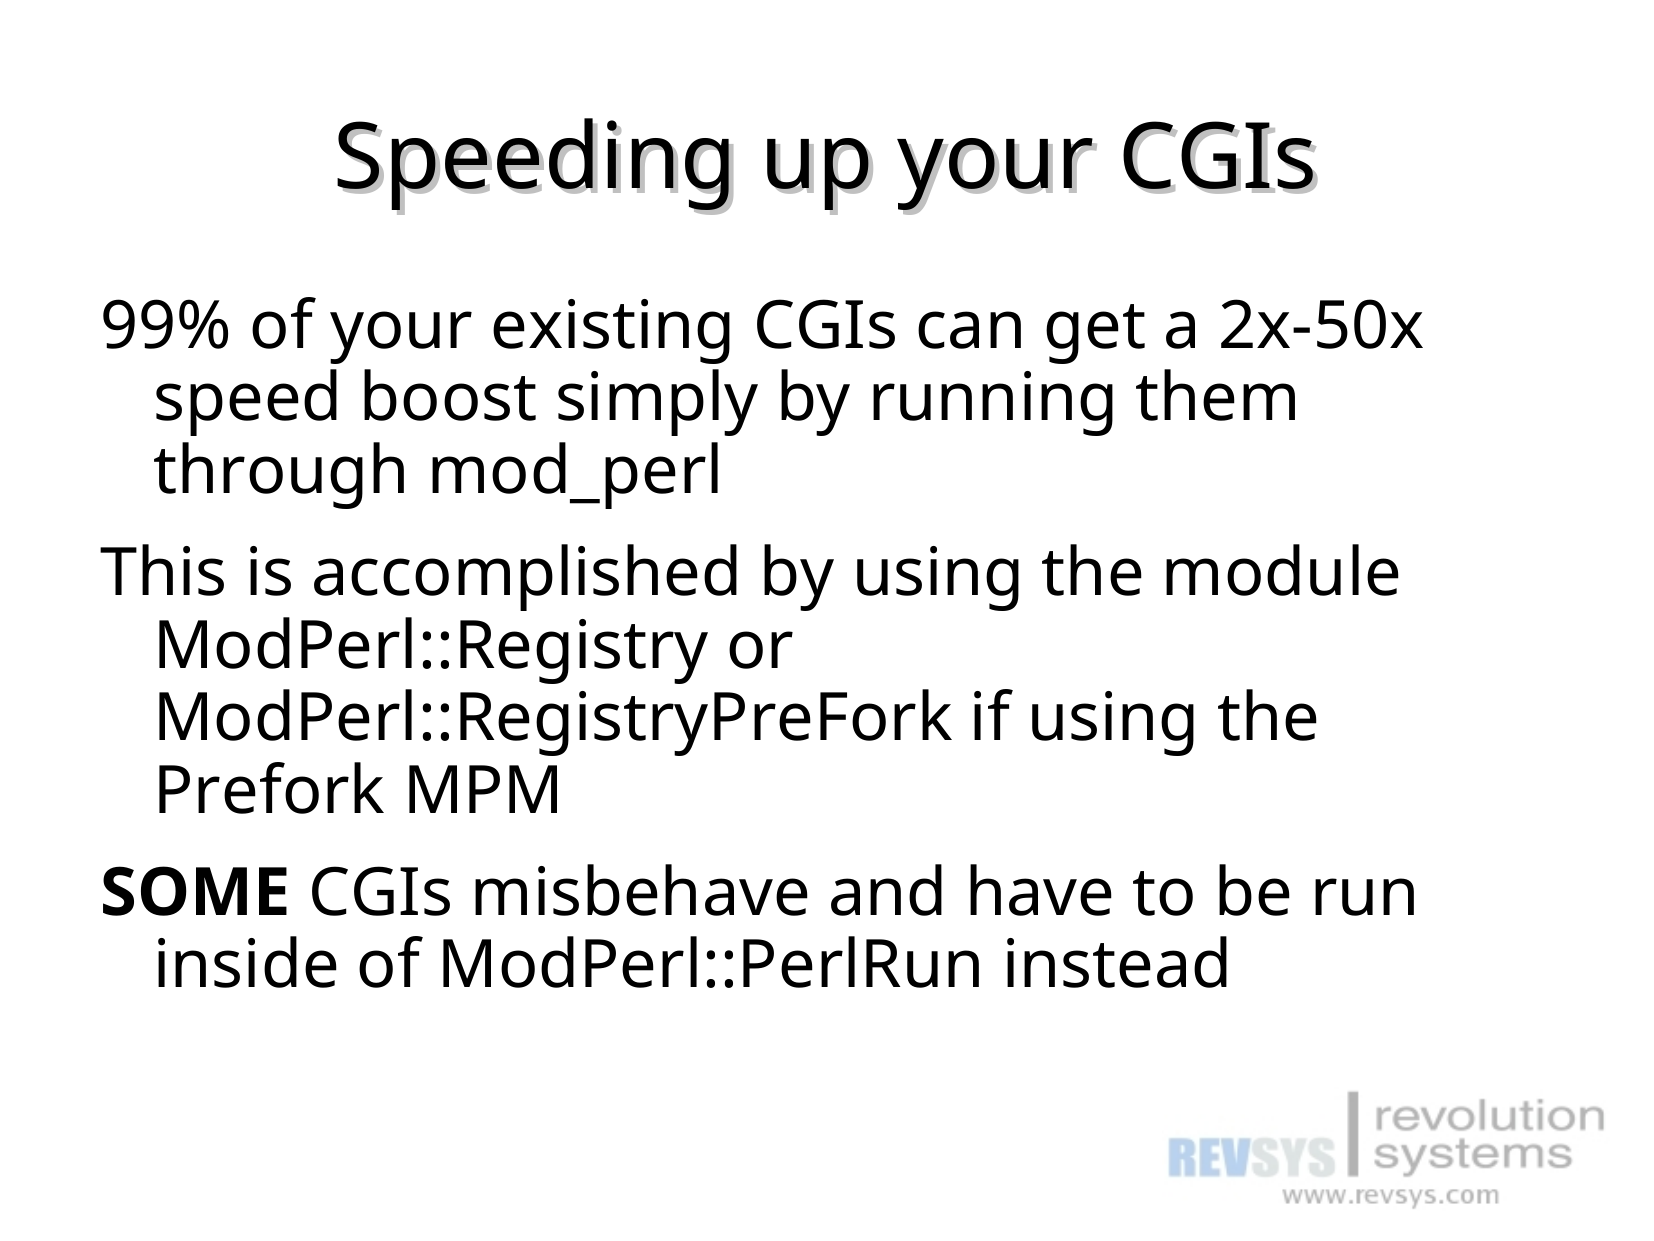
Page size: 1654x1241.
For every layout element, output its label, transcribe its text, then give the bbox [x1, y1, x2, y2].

title Speeding up your CGIs [82, 49, 1571, 257]
list 99% of your existing CGIs can get a 2x-50x speed boost simply by running them through mod_perl This is accomplished by using the module ModPerl::Registry or ModPerl::RegistryPreFork if using the Prefork MPM SOME CGIs misbehave and have to be run inside of ModPerl::PerlRun instead [82, 290, 1571, 1109]
picture [1162, 1087, 1613, 1211]
